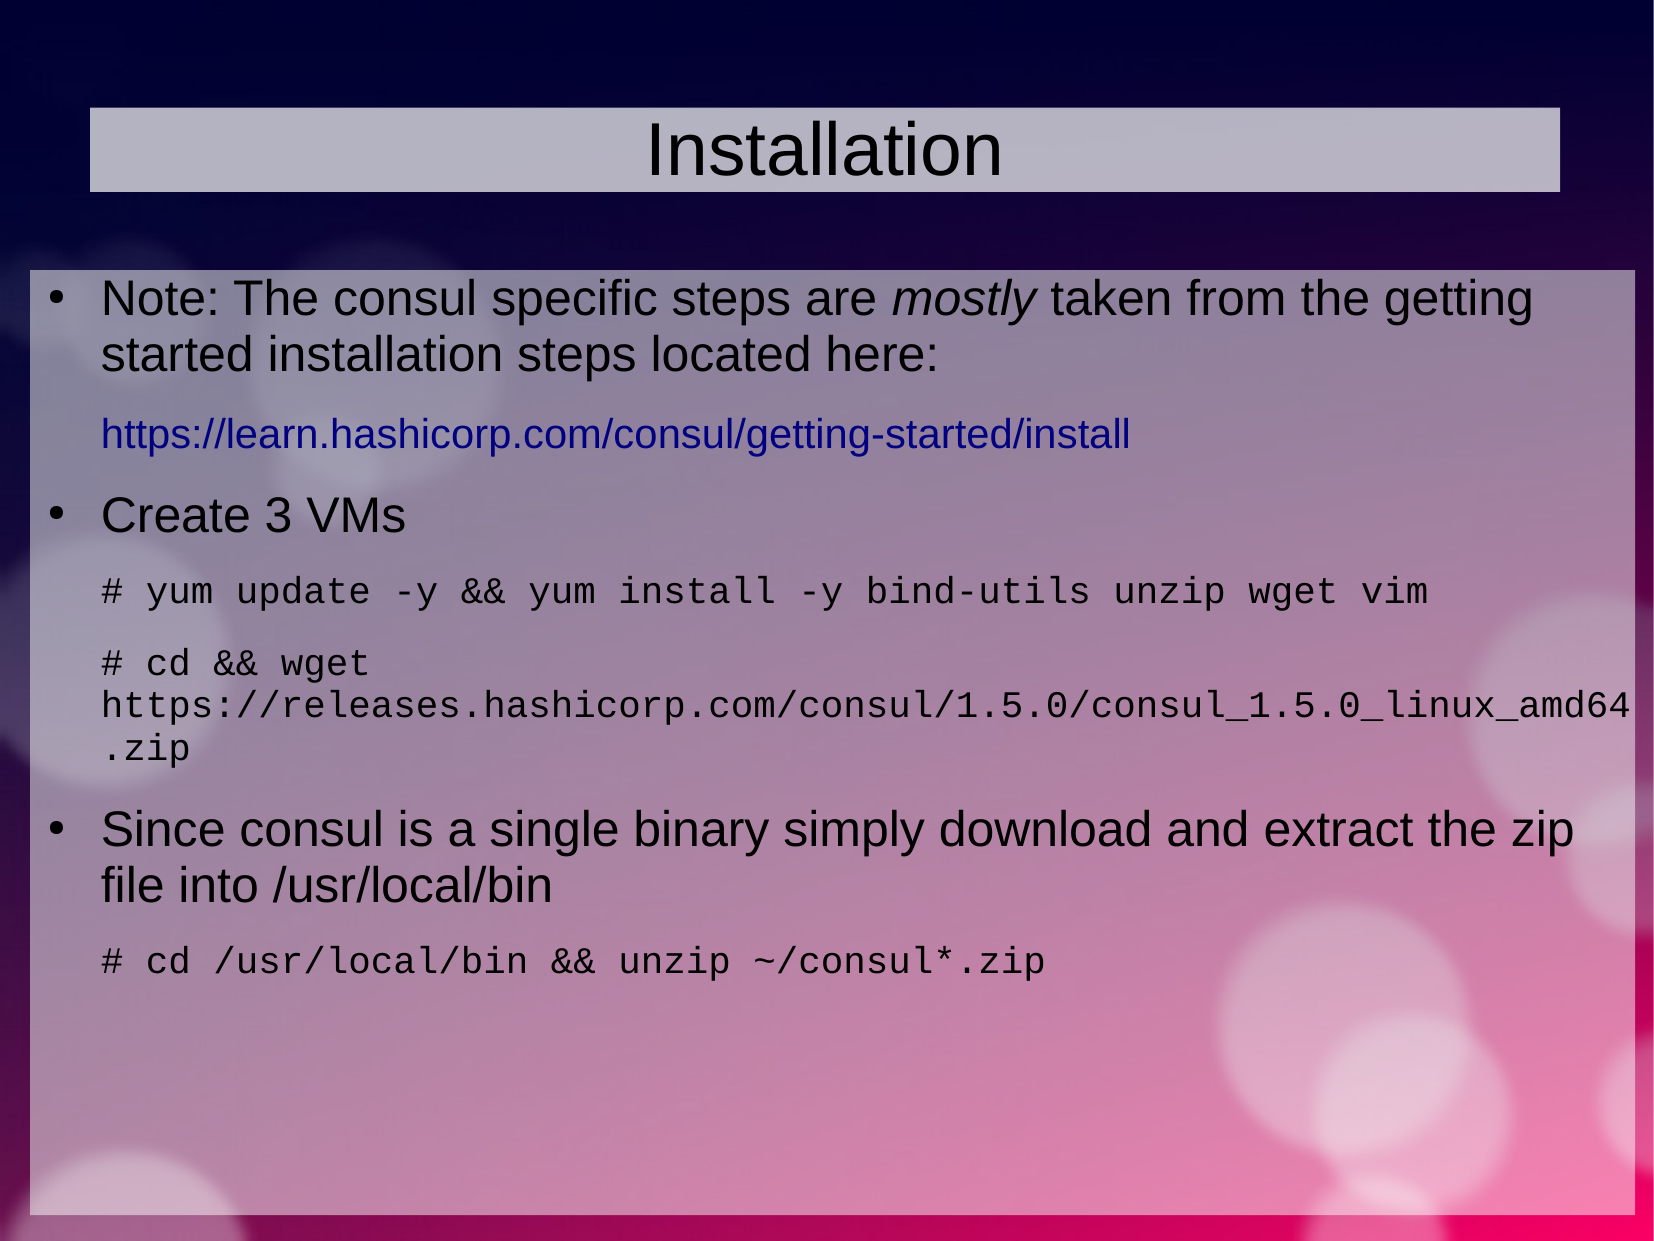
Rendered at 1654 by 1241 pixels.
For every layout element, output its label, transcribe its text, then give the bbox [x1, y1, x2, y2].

list Note: The consul specific steps are mostly taken from the getting started installation steps located here: https://learn.hashicorp.com/consul/getting-started/install Create 3 VMs # yum update -y && yum install -y bind-utils unzip wget vim # cd && wget https://releases.hashicorp.com/consul/1.5.0/consul_1.5.0_linux_amd64.zip Since consul is a single binary simply download and extract the zip file into /usr/local/bin # cd /usr/local/bin && unzip ~/consul*.zip [30, 270, 1636, 1216]
text_box Installation [90, 107, 1561, 192]
picture [0, 0, 1654, 1241]
